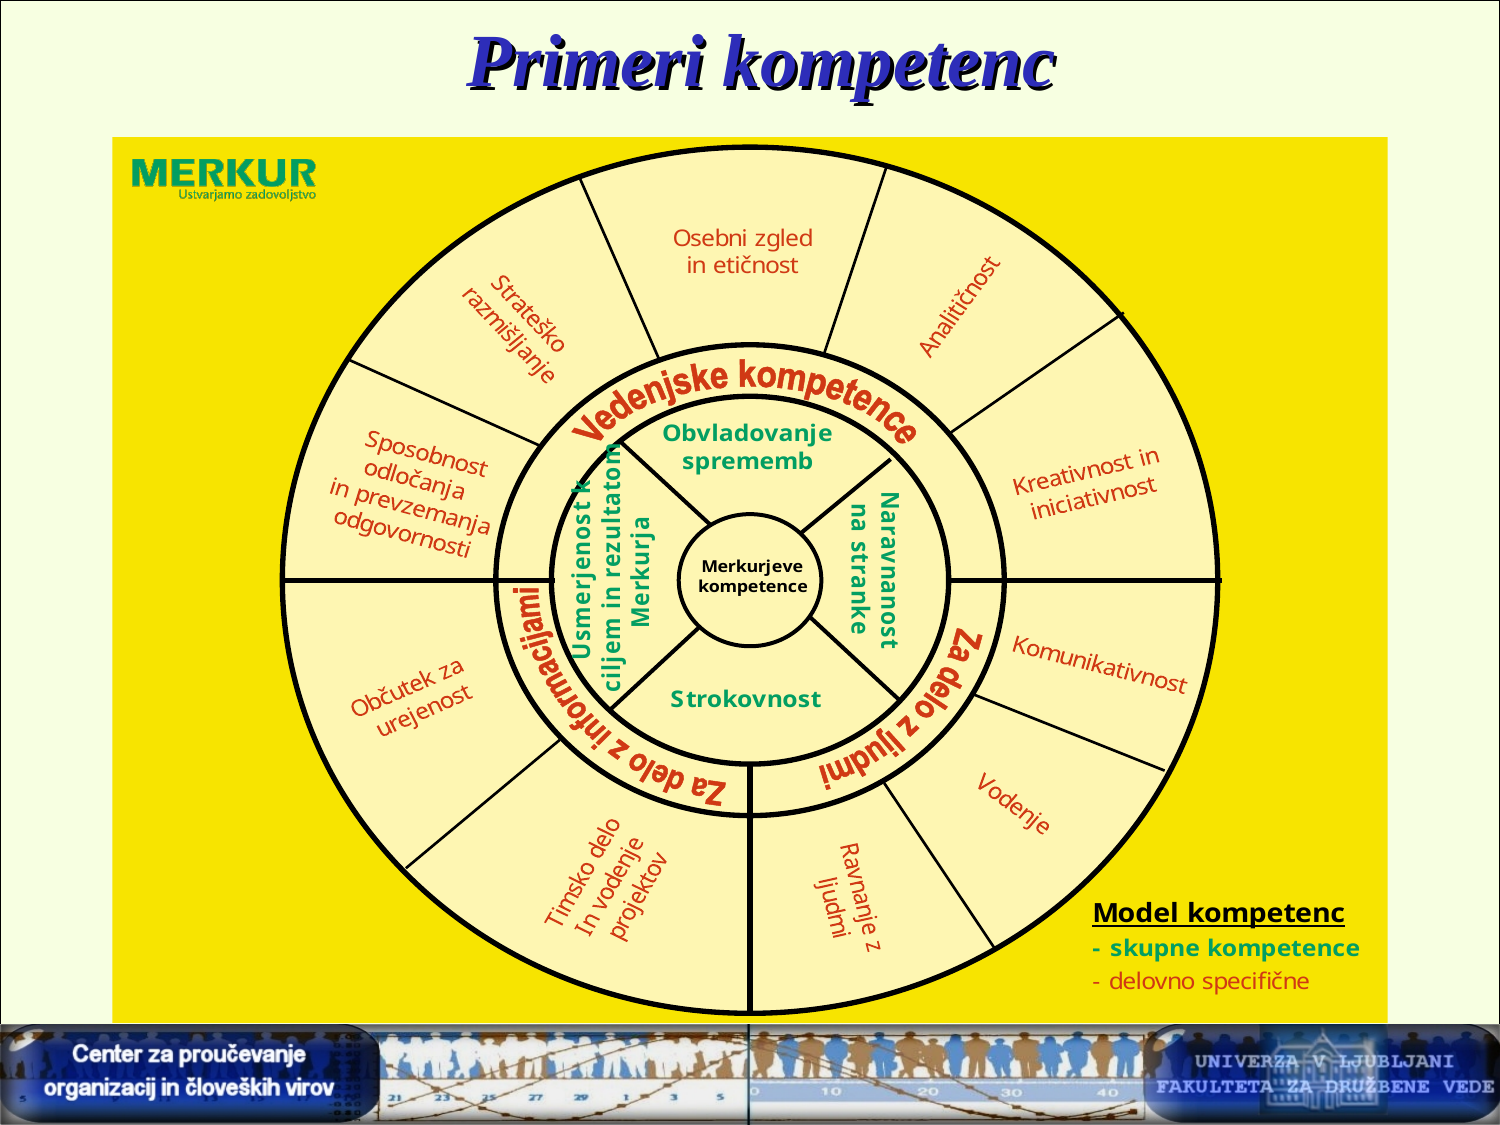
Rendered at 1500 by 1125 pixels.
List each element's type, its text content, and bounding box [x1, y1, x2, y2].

title Primeri kompetenc [123, 0, 1399, 114]
text_box [112, 137, 1388, 1024]
picture [0, 1024, 1500, 1125]
